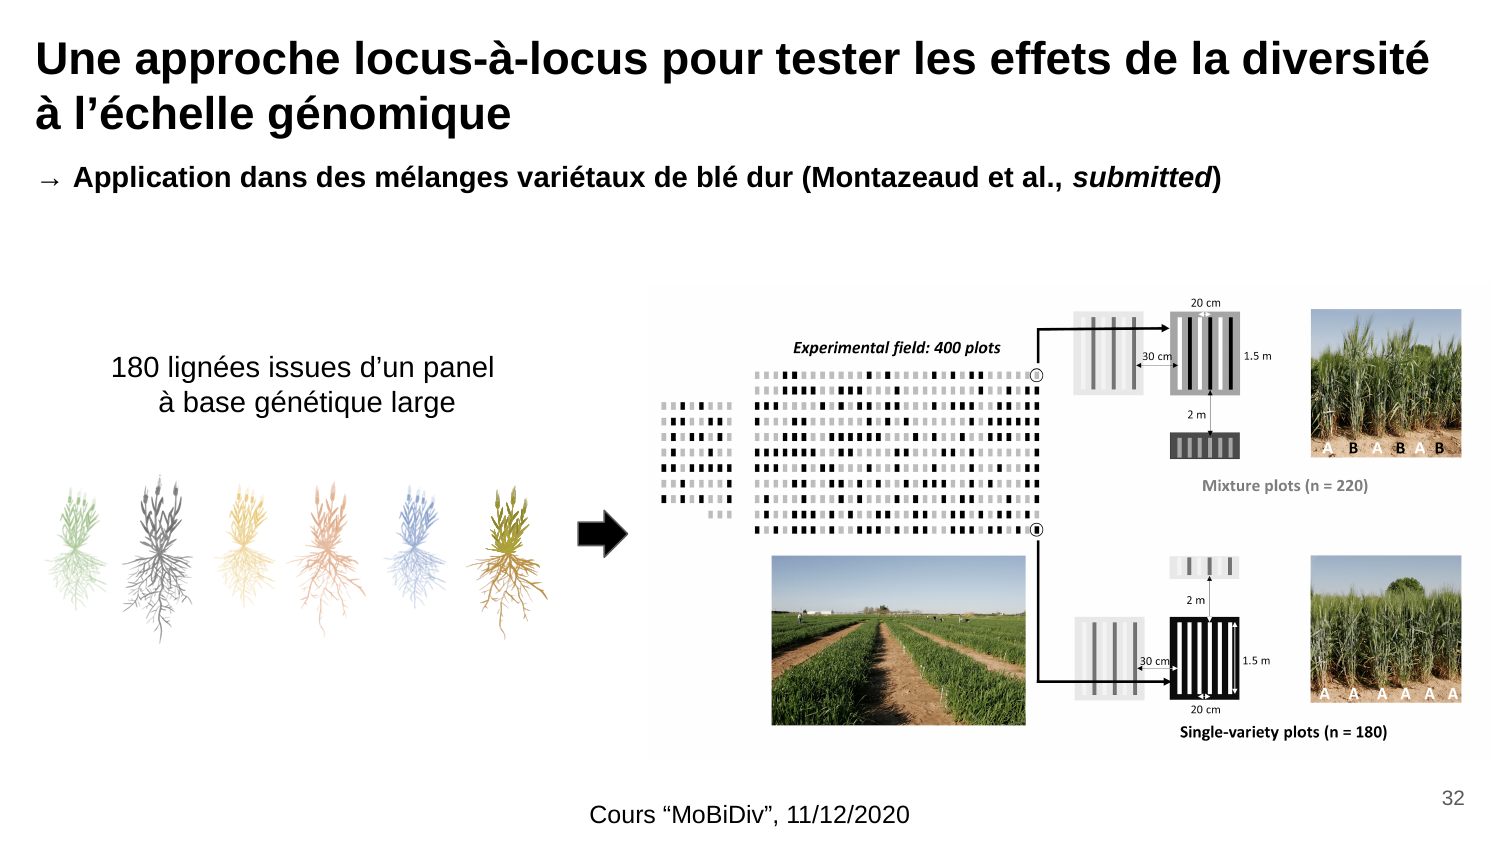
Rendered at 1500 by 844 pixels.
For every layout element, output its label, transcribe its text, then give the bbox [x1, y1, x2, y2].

picture [648, 283, 1493, 759]
list → Application dans des mélanges variétaux de blé dur (Montazeaud et al., submitted) [20, 158, 1480, 202]
text_box [578, 510, 628, 558]
title Une approche locus-à-locus pour tester les effets de la diversité à l’échelle génomique [20, 13, 1480, 158]
text_box 180 lignées issues d’un panel à base génétique large [13, 338, 594, 428]
slide_number <number> [1389, 764, 1480, 830]
picture [35, 453, 554, 661]
